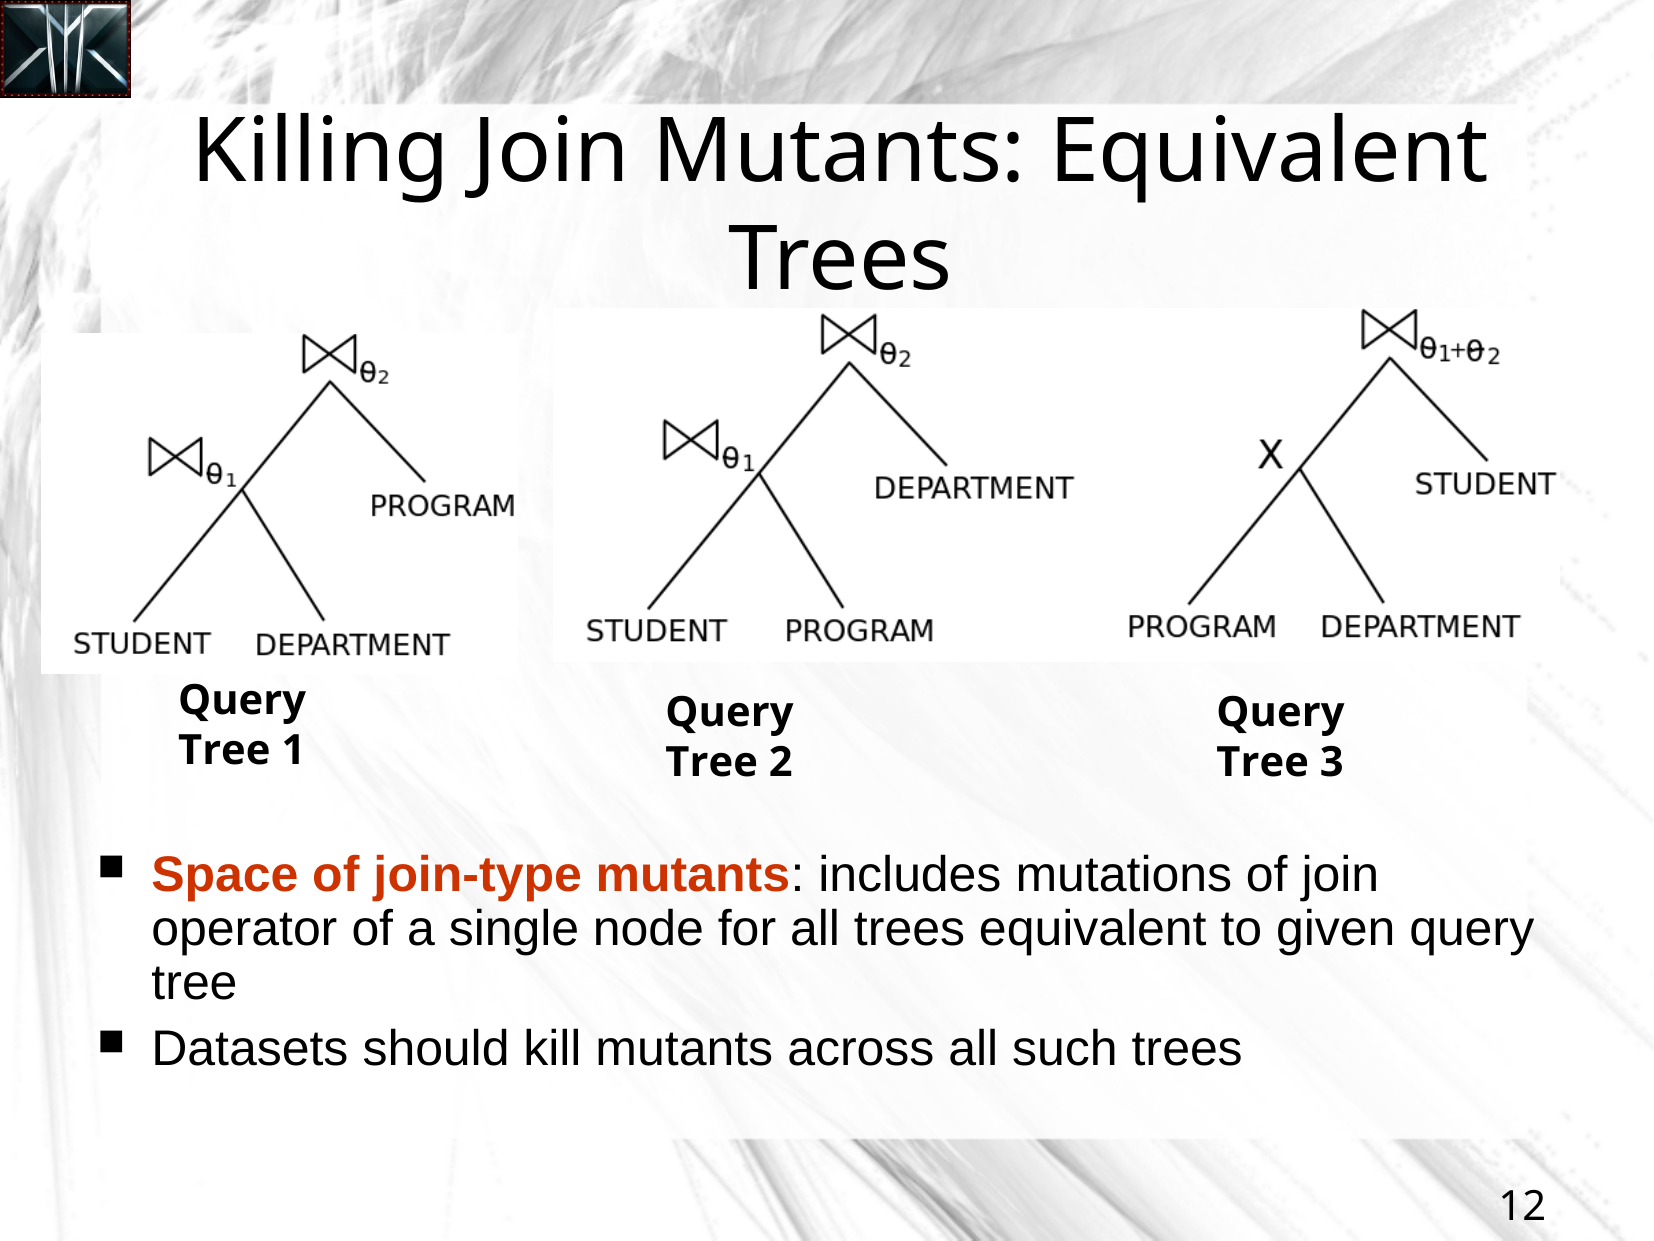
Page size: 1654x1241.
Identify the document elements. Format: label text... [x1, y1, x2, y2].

title Killing Join Mutants: Equivalent Trees [96, 73, 1585, 327]
text_box Query Tree 1 [163, 665, 423, 733]
text_box Query Tree 2 [650, 677, 910, 745]
text_box Query Tree 3 [1201, 677, 1461, 745]
picture [0, 0, 1654, 1241]
list Space of join-type mutants: includes mutations of join operator of a single node for all trees equivalent to given query tree Datasets should kill mutants across all such trees [82, 840, 1571, 1130]
text_box <number> [1483, 1171, 1617, 1222]
